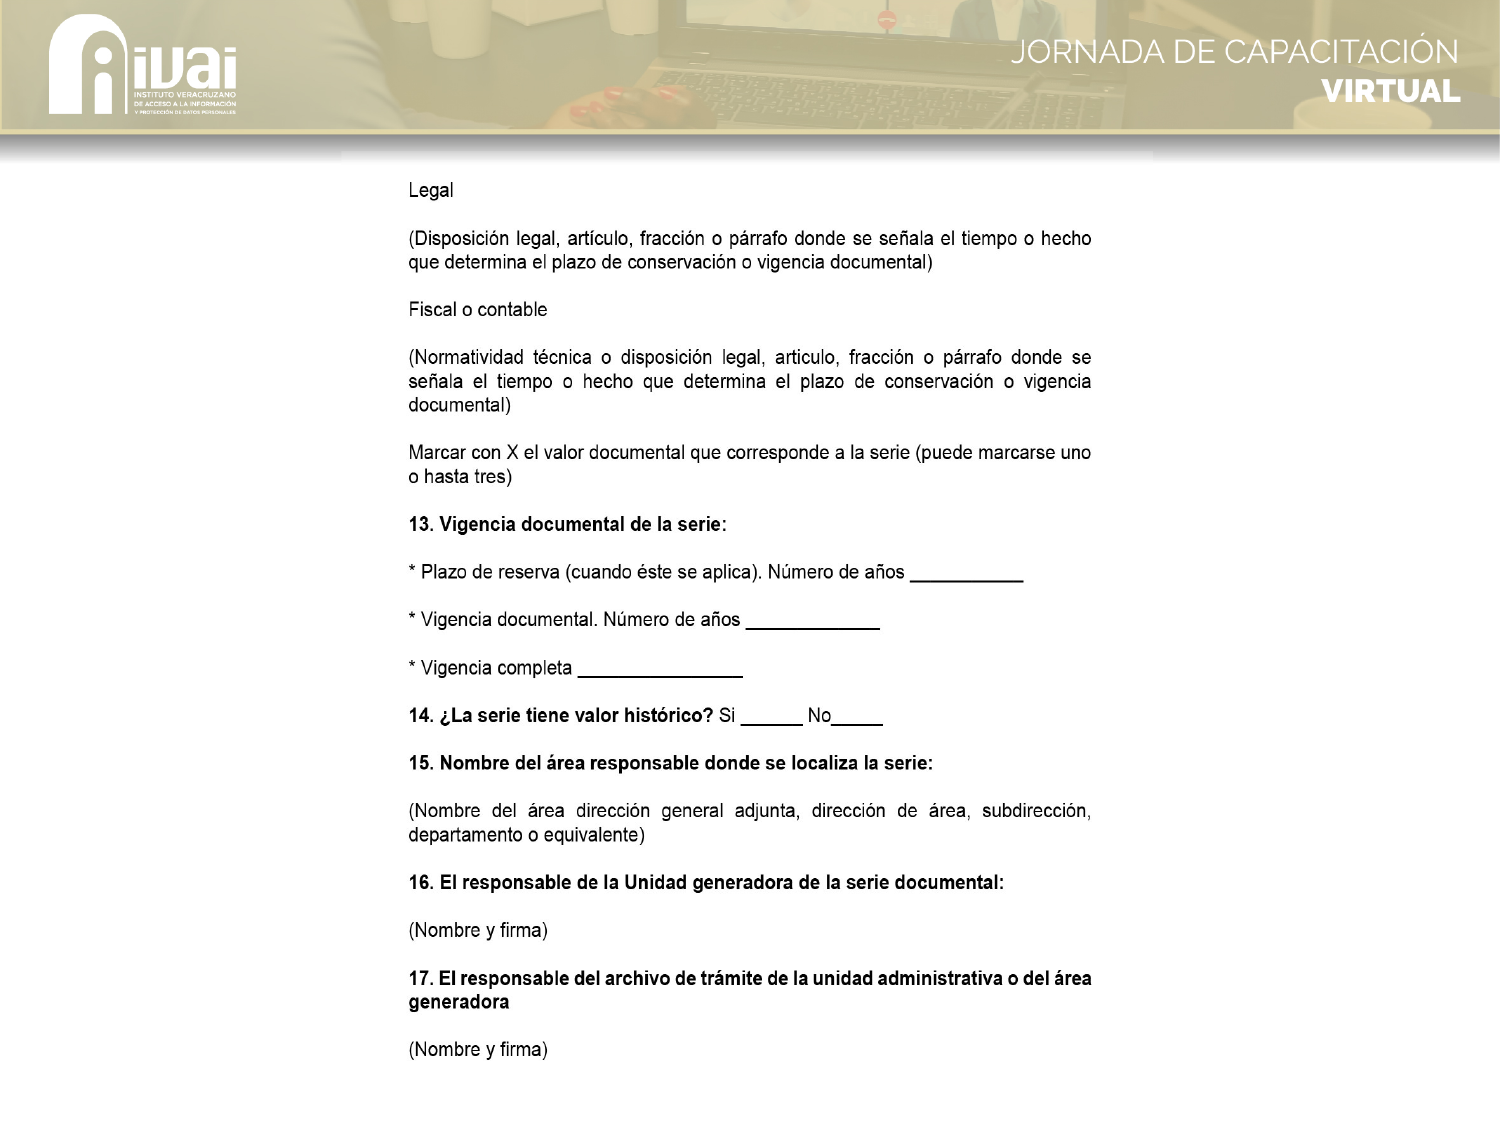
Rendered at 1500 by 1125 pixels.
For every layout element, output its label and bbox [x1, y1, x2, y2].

picture [341, 151, 1153, 1125]
